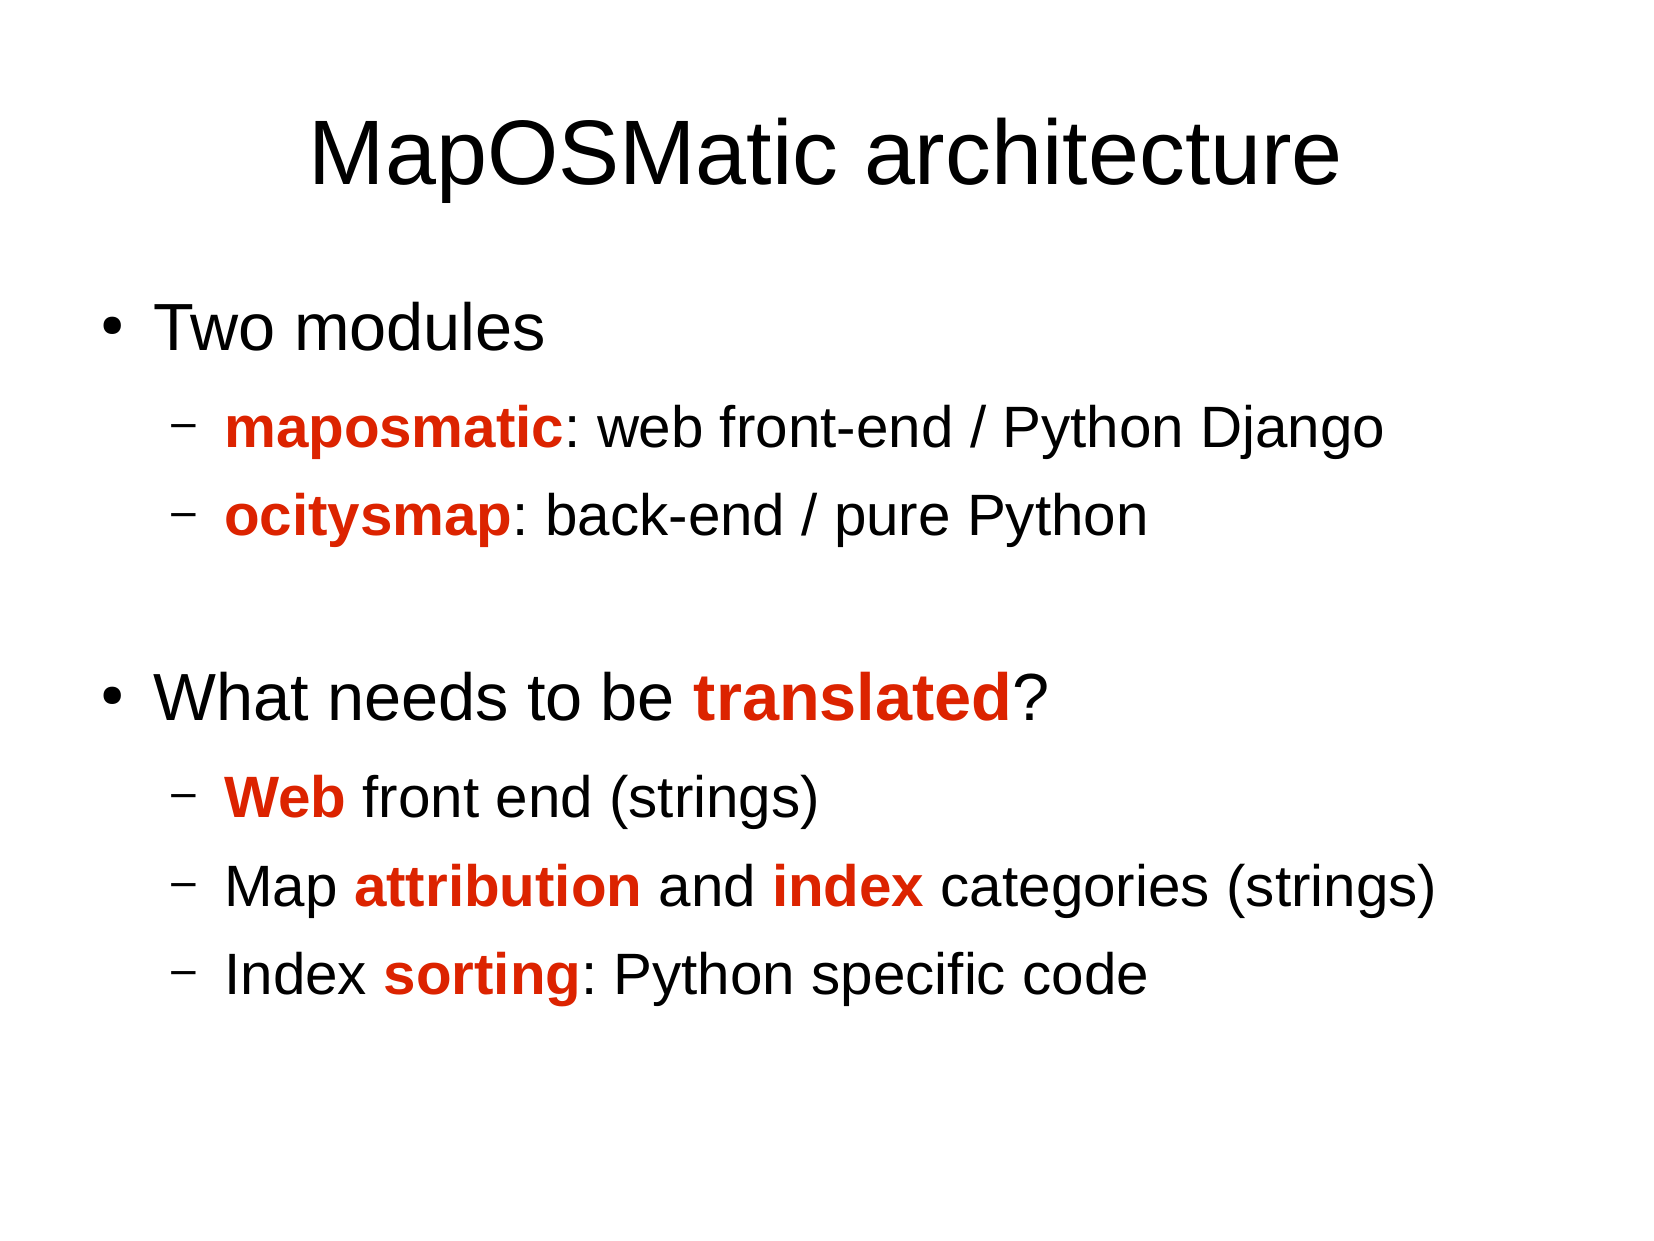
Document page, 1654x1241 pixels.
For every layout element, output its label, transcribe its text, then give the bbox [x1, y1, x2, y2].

list Two modules maposmatic: web front-end / Python Django ocitysmap: back-end / pure Python What needs to be translated? Web front end (strings) Map attribution and index categories (strings) Index sorting: Python specific code [82, 290, 1571, 1010]
title MapOSMatic architecture [82, 49, 1571, 257]
